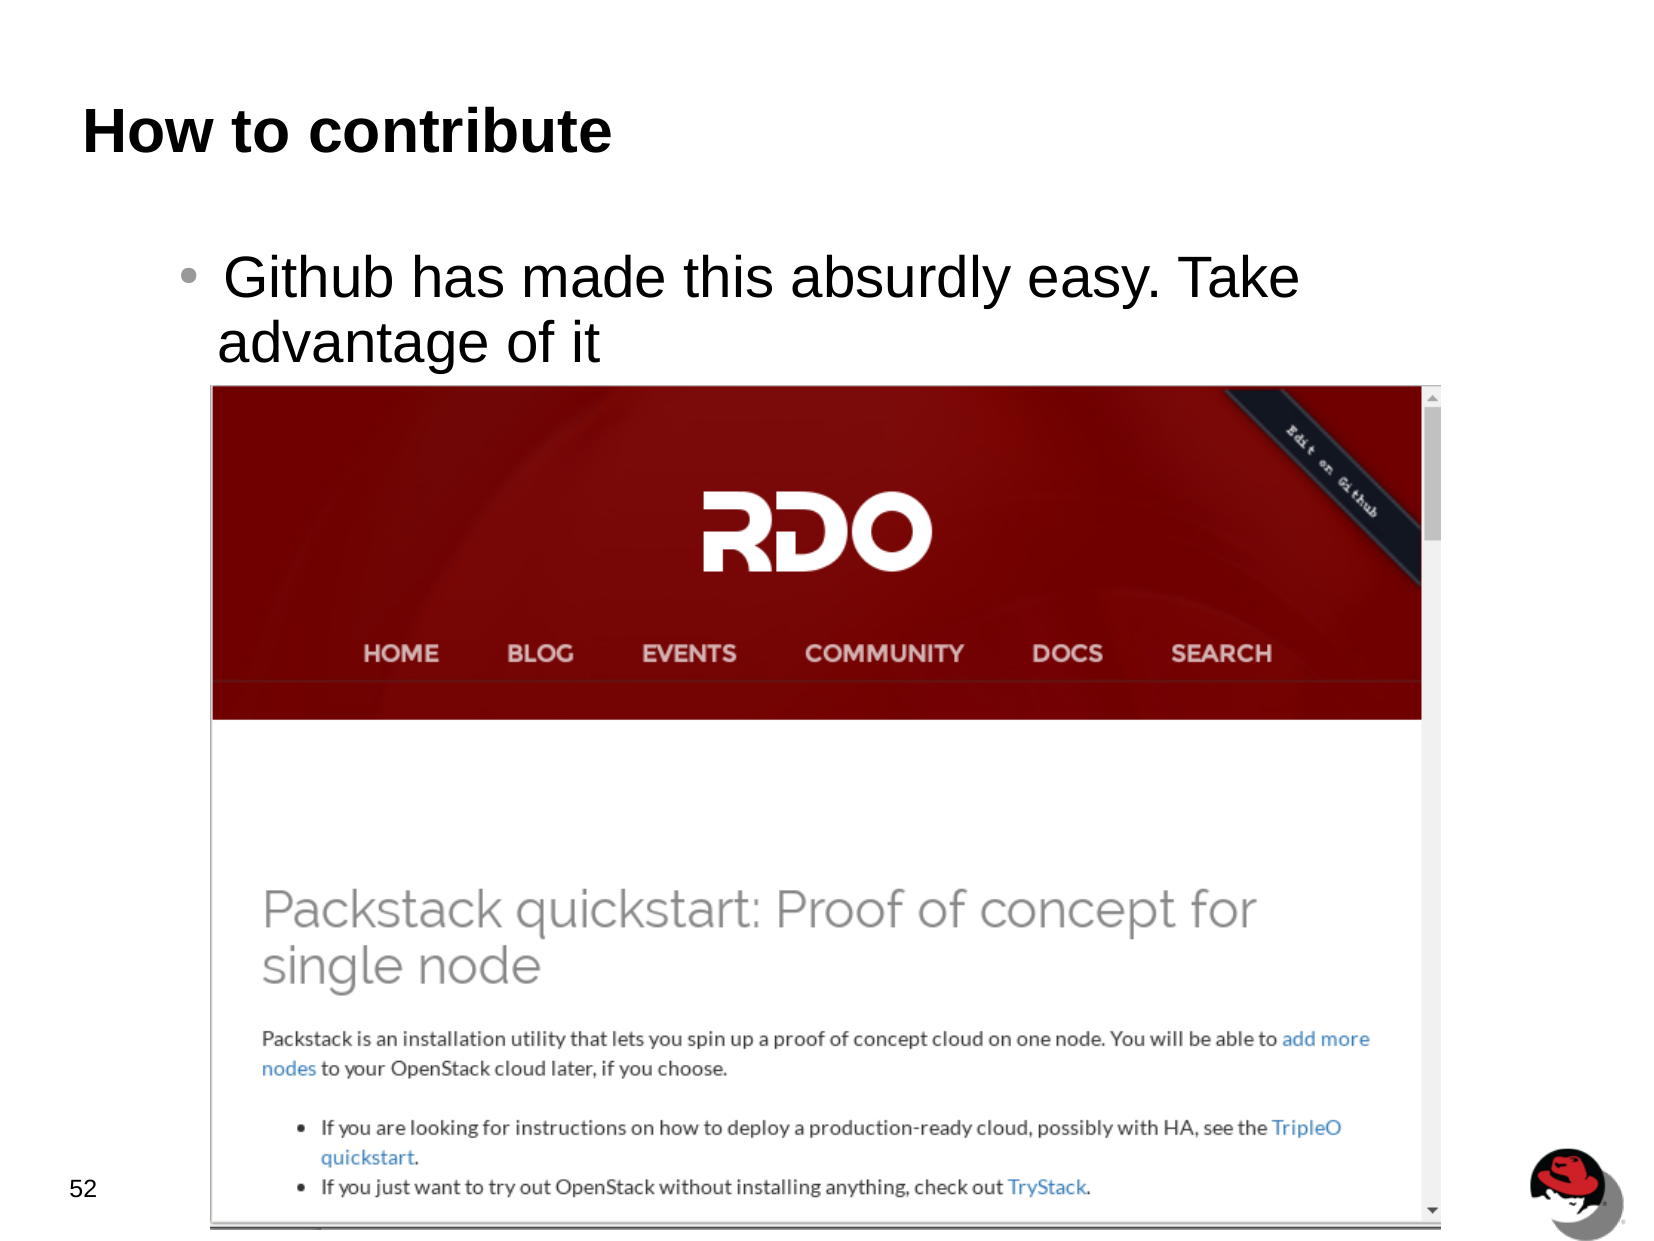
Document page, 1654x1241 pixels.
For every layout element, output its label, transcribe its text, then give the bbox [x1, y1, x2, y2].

list Github has made this absurdly easy. Take advantage of it [86, 244, 1576, 1039]
picture [210, 385, 1441, 1231]
picture [1529, 1146, 1613, 1224]
title How to contribute [82, 37, 1571, 226]
